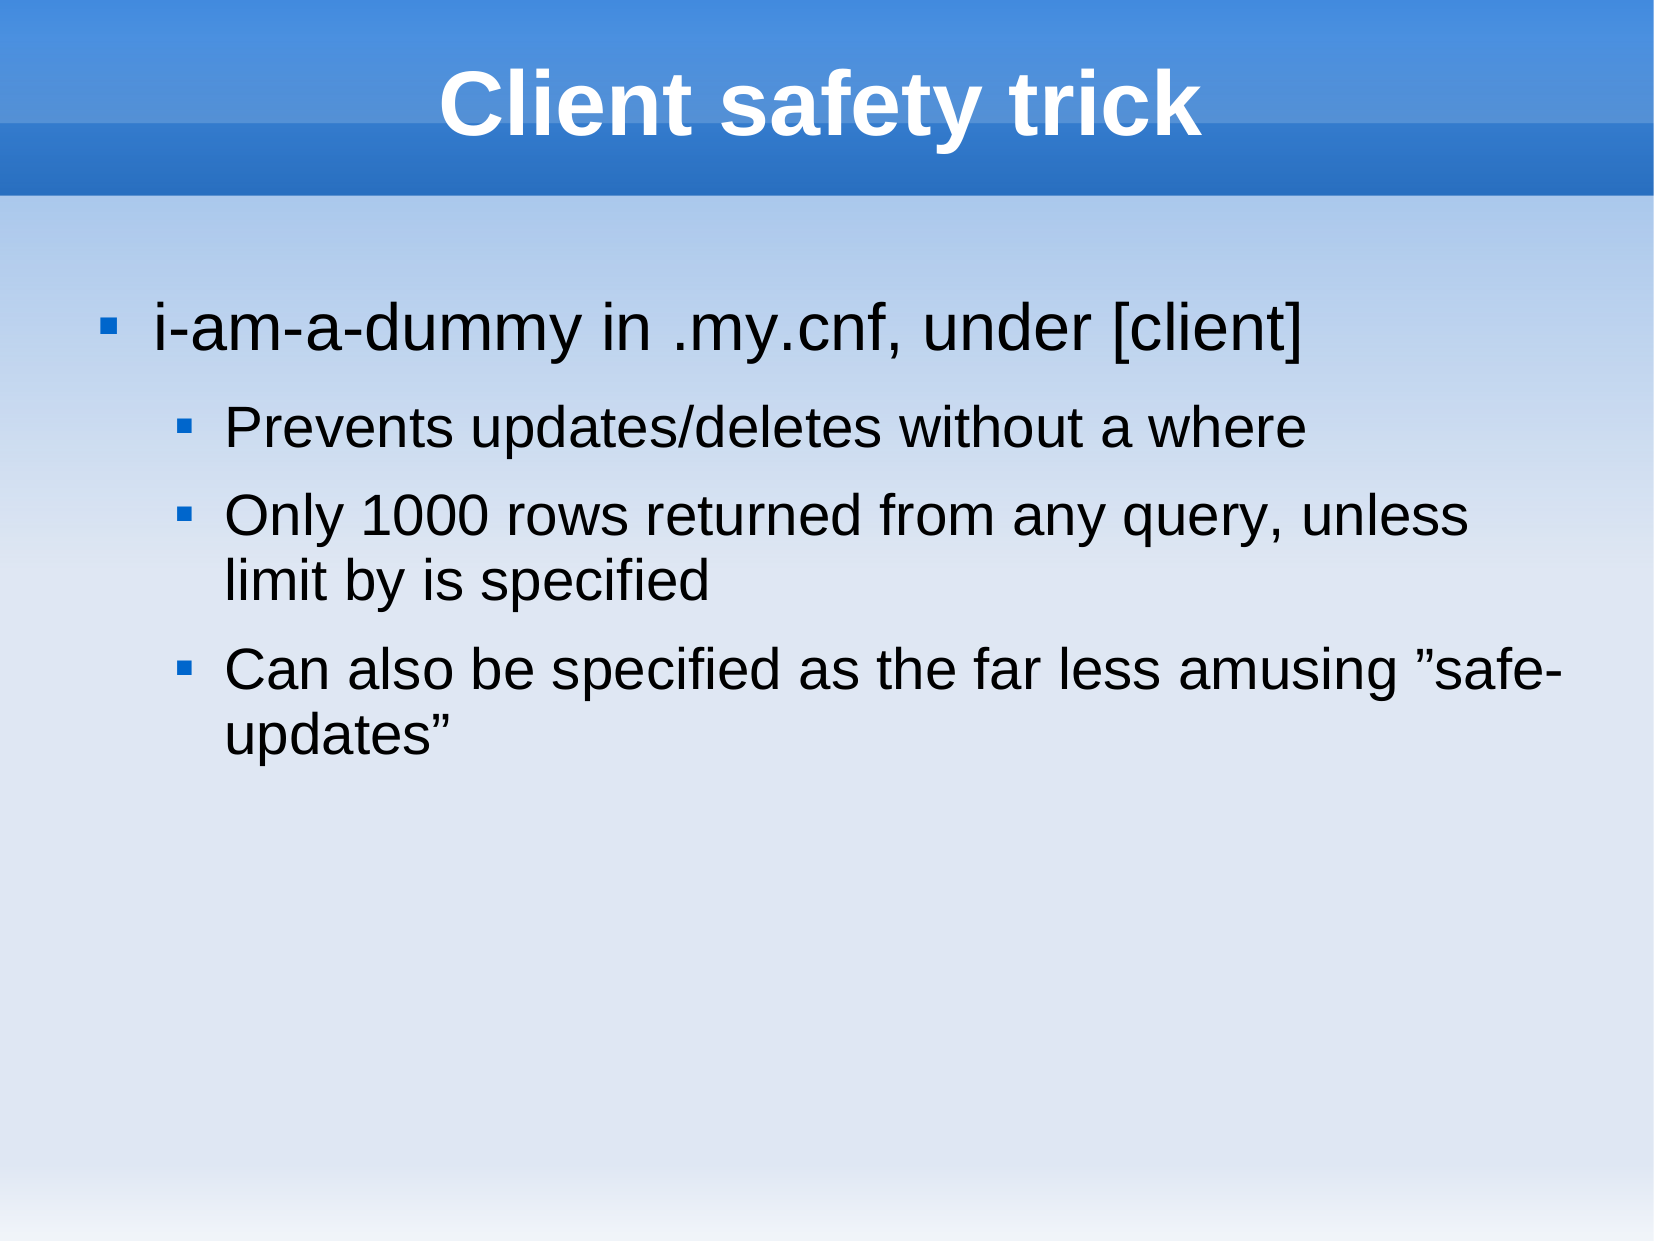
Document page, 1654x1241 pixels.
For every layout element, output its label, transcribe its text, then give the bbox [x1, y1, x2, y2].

picture [0, 0, 1654, 1241]
title Client safety trick [76, 0, 1565, 208]
list i-am-a-dummy in .my.cnf, under [client] Prevents updates/deletes without a where Only 1000 rows returned from any query, unless limit by is specified Can also be specified as the far less amusing ”safe-updates” [82, 290, 1571, 1109]
